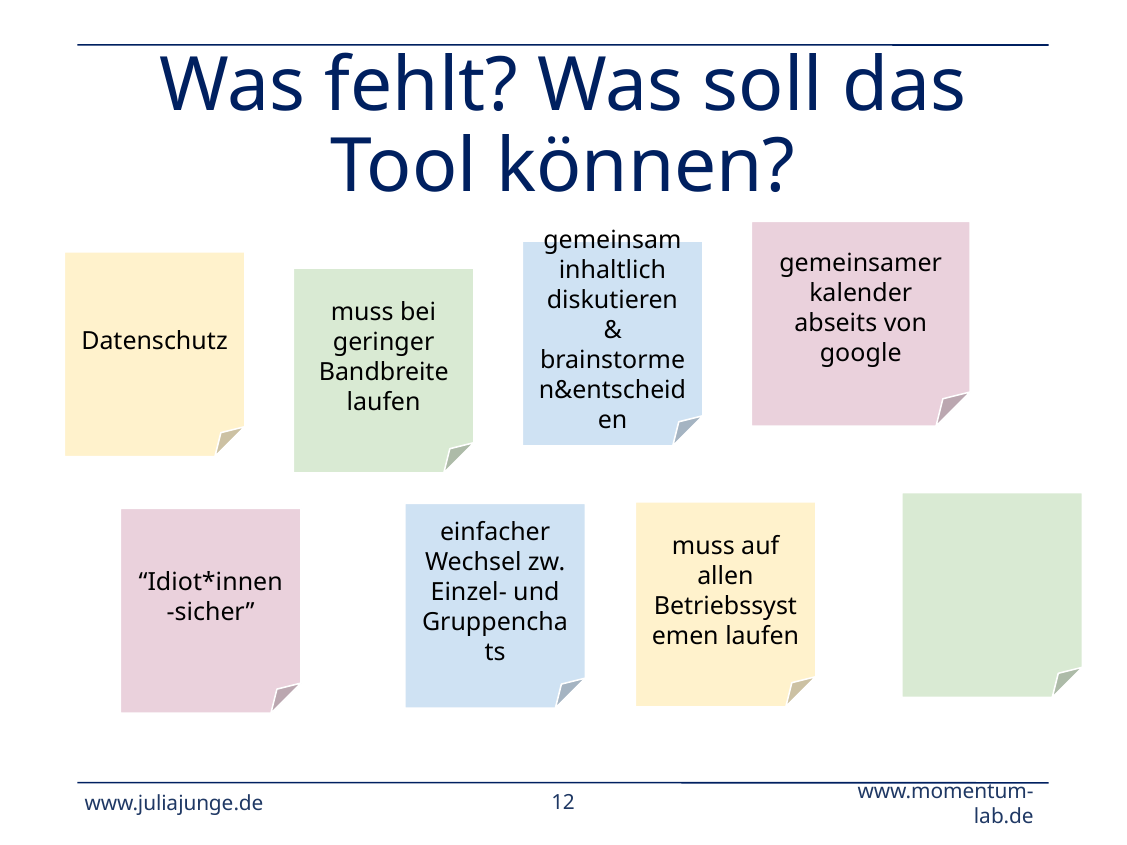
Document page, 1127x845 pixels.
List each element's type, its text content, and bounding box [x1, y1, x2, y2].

text_box [901, 492, 1083, 698]
slide_number www.juliajunge.de [69, 780, 331, 825]
text_box gemeinsamer kalender abseits von google [751, 221, 971, 427]
text_box muss bei geringer Bandbreite laufen [293, 267, 474, 473]
text_box muss auf allen Betriebssystemen laufen [635, 501, 816, 707]
slide_number www.momentum-lab.de [795, 780, 1049, 825]
text_box “Idiot*innen-sicher” [120, 508, 302, 714]
slide_number <number> [436, 780, 690, 825]
text_box gemeinsam inhaltlich diskutieren & brainstormen&entscheiden [522, 241, 703, 446]
title Was fehlt? Was soll das Tool können? [77, 44, 1049, 209]
text_box Datenschutz [64, 251, 245, 457]
text_box einfacher Wechsel zw. Einzel- und Gruppenchats [404, 503, 586, 709]
